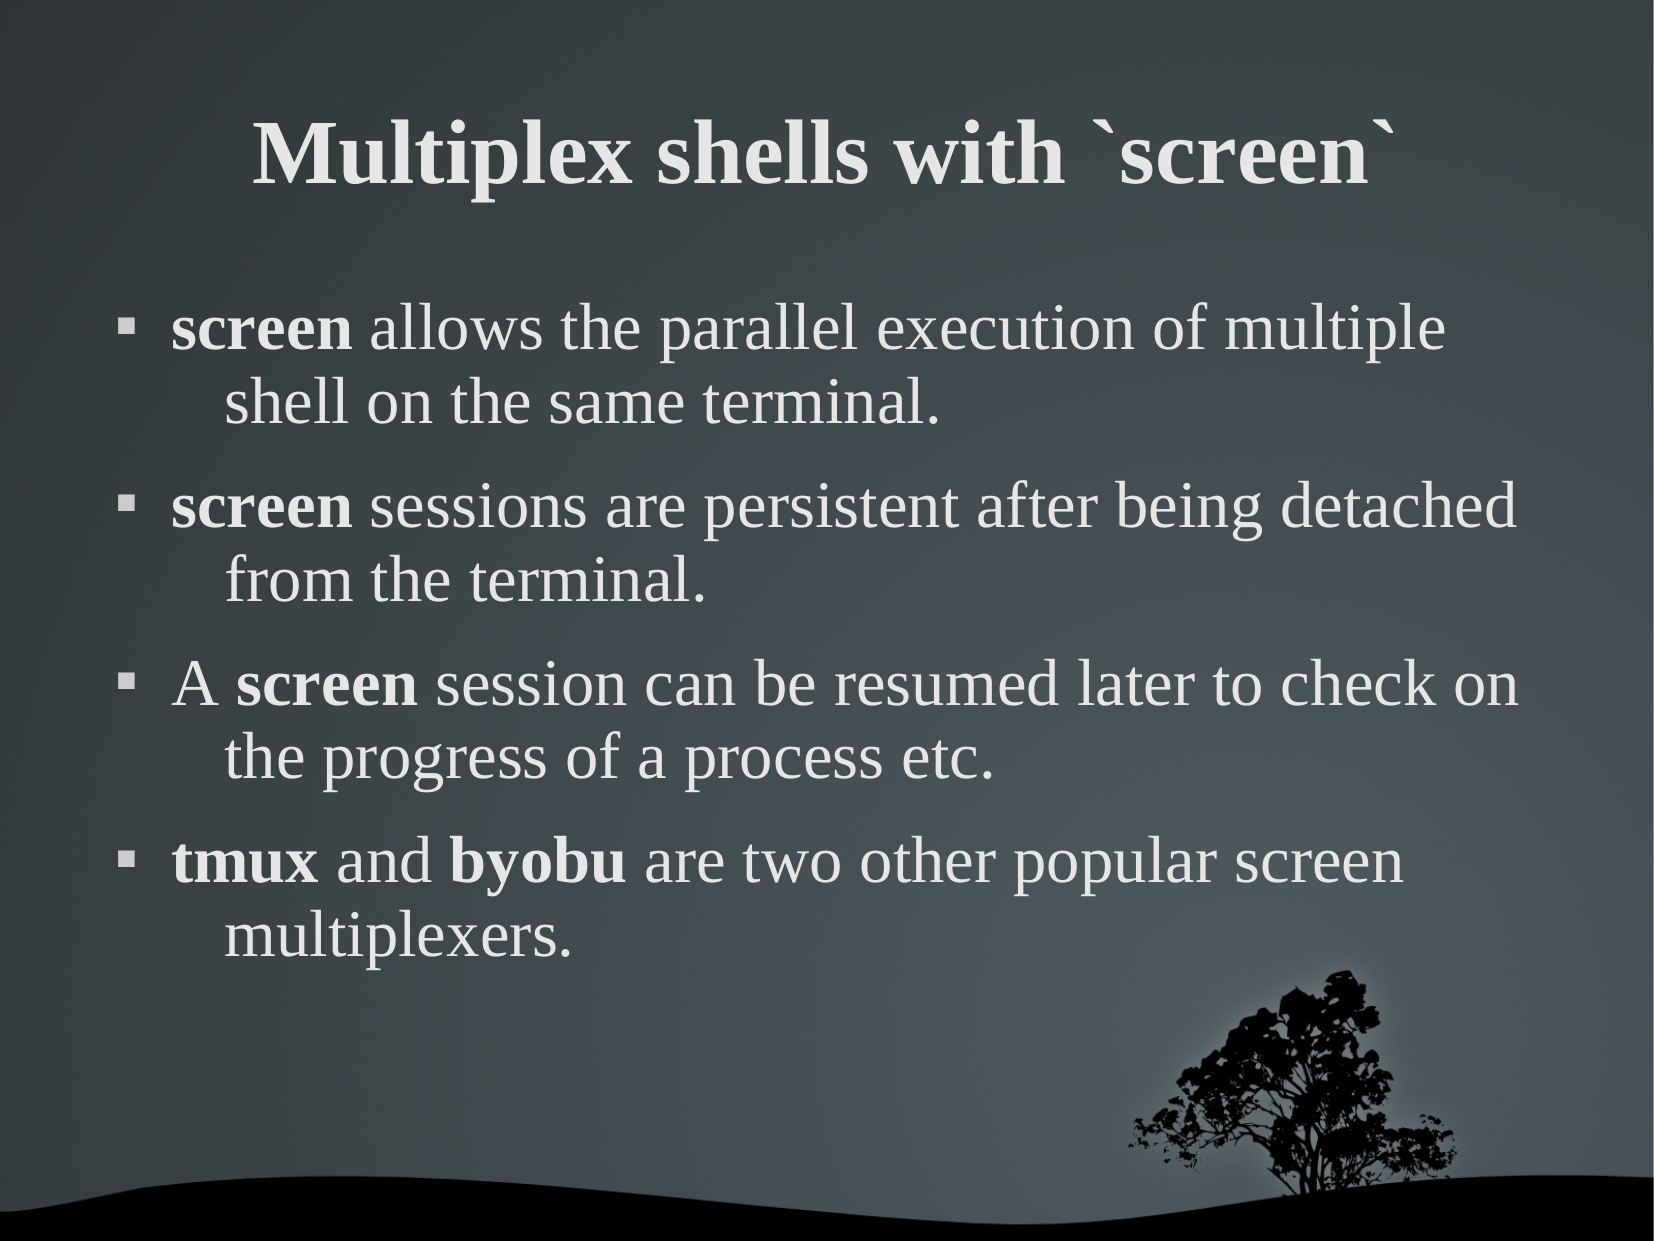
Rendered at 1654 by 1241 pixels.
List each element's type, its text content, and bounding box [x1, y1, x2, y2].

title Multiplex shells with `screen` [82, 49, 1571, 257]
picture [0, 0, 1654, 1241]
list screen allows the parallel execution of multiple shell on the same terminal. screen sessions are persistent after being detached from the terminal. A screen session can be resumed later to check on the progress of a process etc. tmux and byobu are two other popular screen multiplexers. [82, 290, 1571, 1109]
